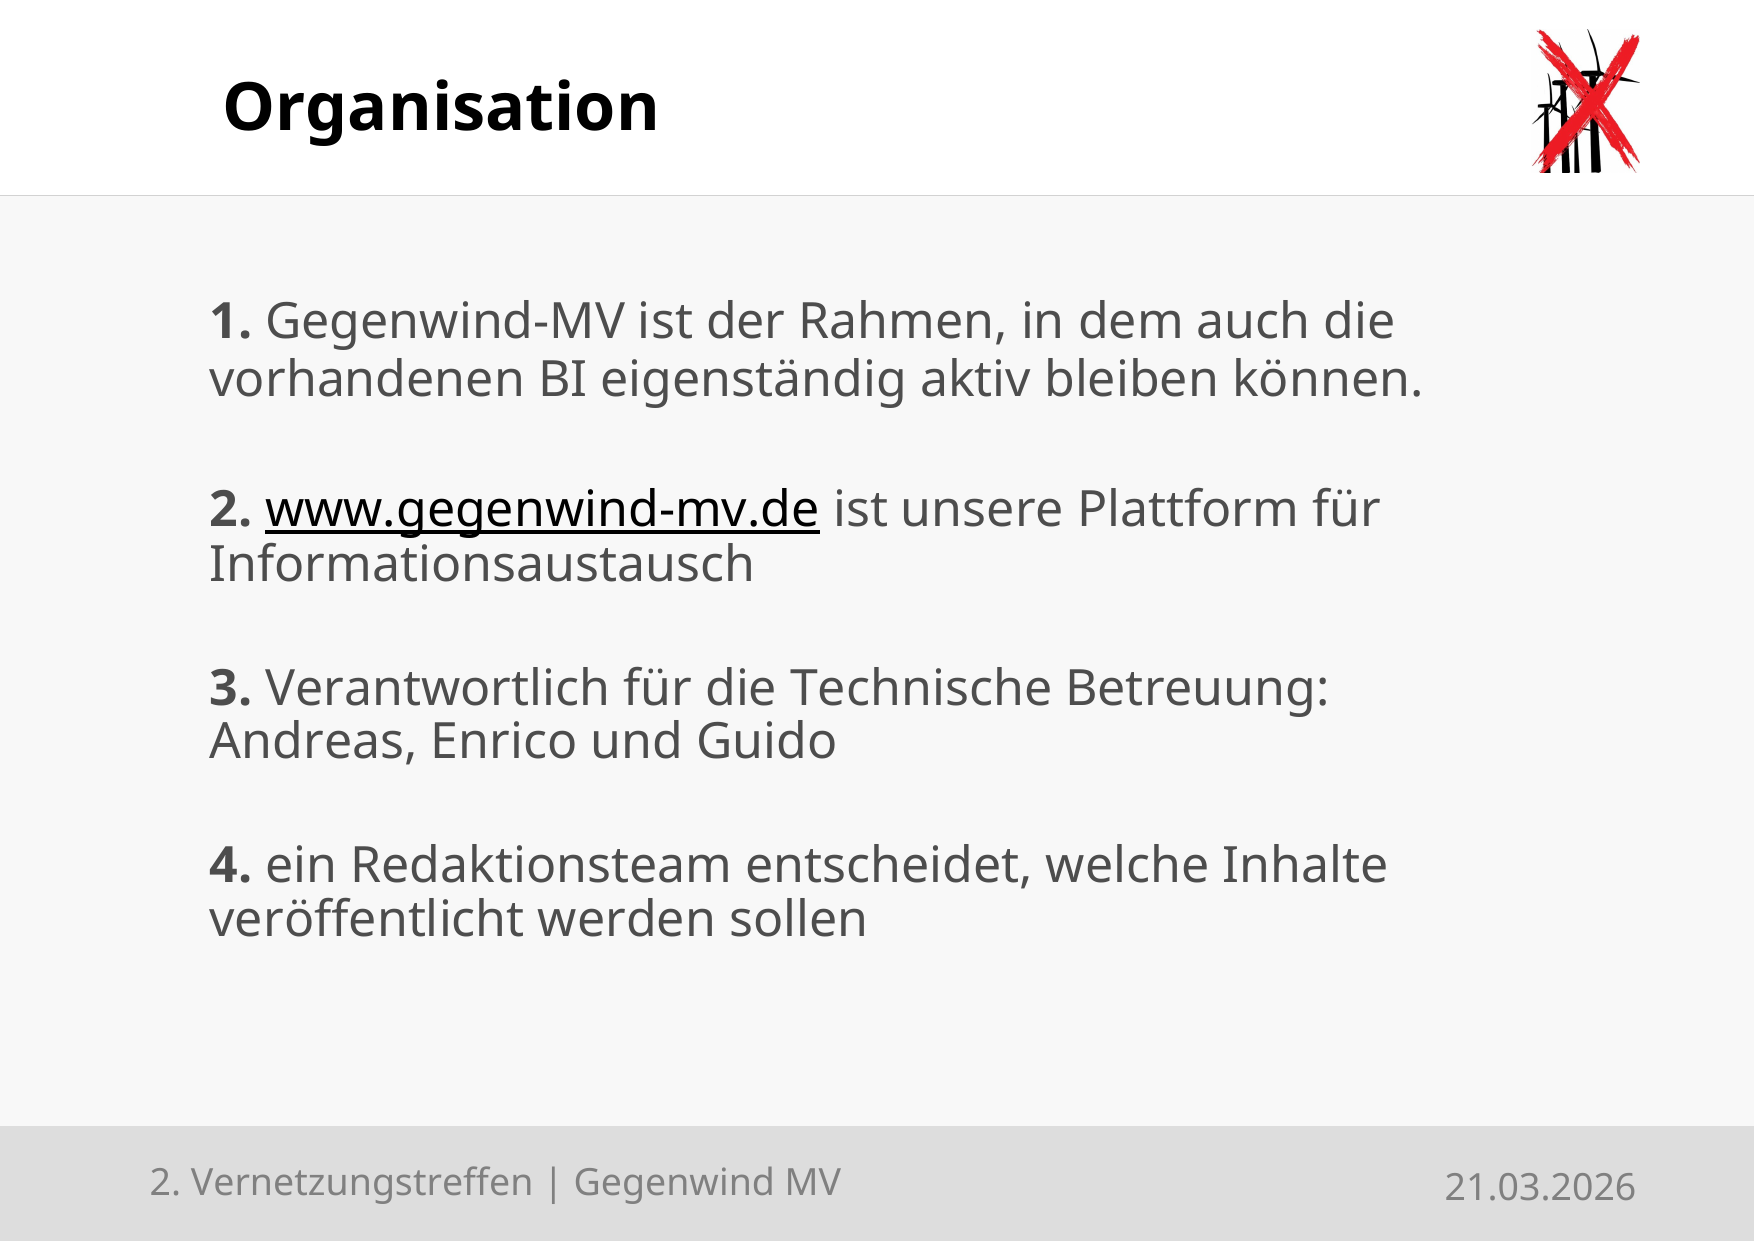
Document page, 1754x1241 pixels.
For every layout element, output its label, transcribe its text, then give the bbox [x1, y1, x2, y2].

title 21.03.2026 [1429, 1126, 1748, 1241]
subtitle 1. Gegenwind-MV ist der Rahmen, in dem auch die vorhandenen BI eigenständig aktiv bleiben können. 2. www.gegenwind-mv.de ist unsere Plattform für Informationsaustausch 3. Verantwortlich für die Technische Betreuung: Andreas, Enrico und Guido 4. ein Redaktionsteam entscheidet, welche Inhalte veröffentlicht werden sollen [56, 195, 1633, 1123]
text_box Organisation [207, 56, 921, 152]
title 2. Vernetzungstreffen | Gegenwind MV [134, 1122, 911, 1240]
picture [1531, 29, 1640, 173]
